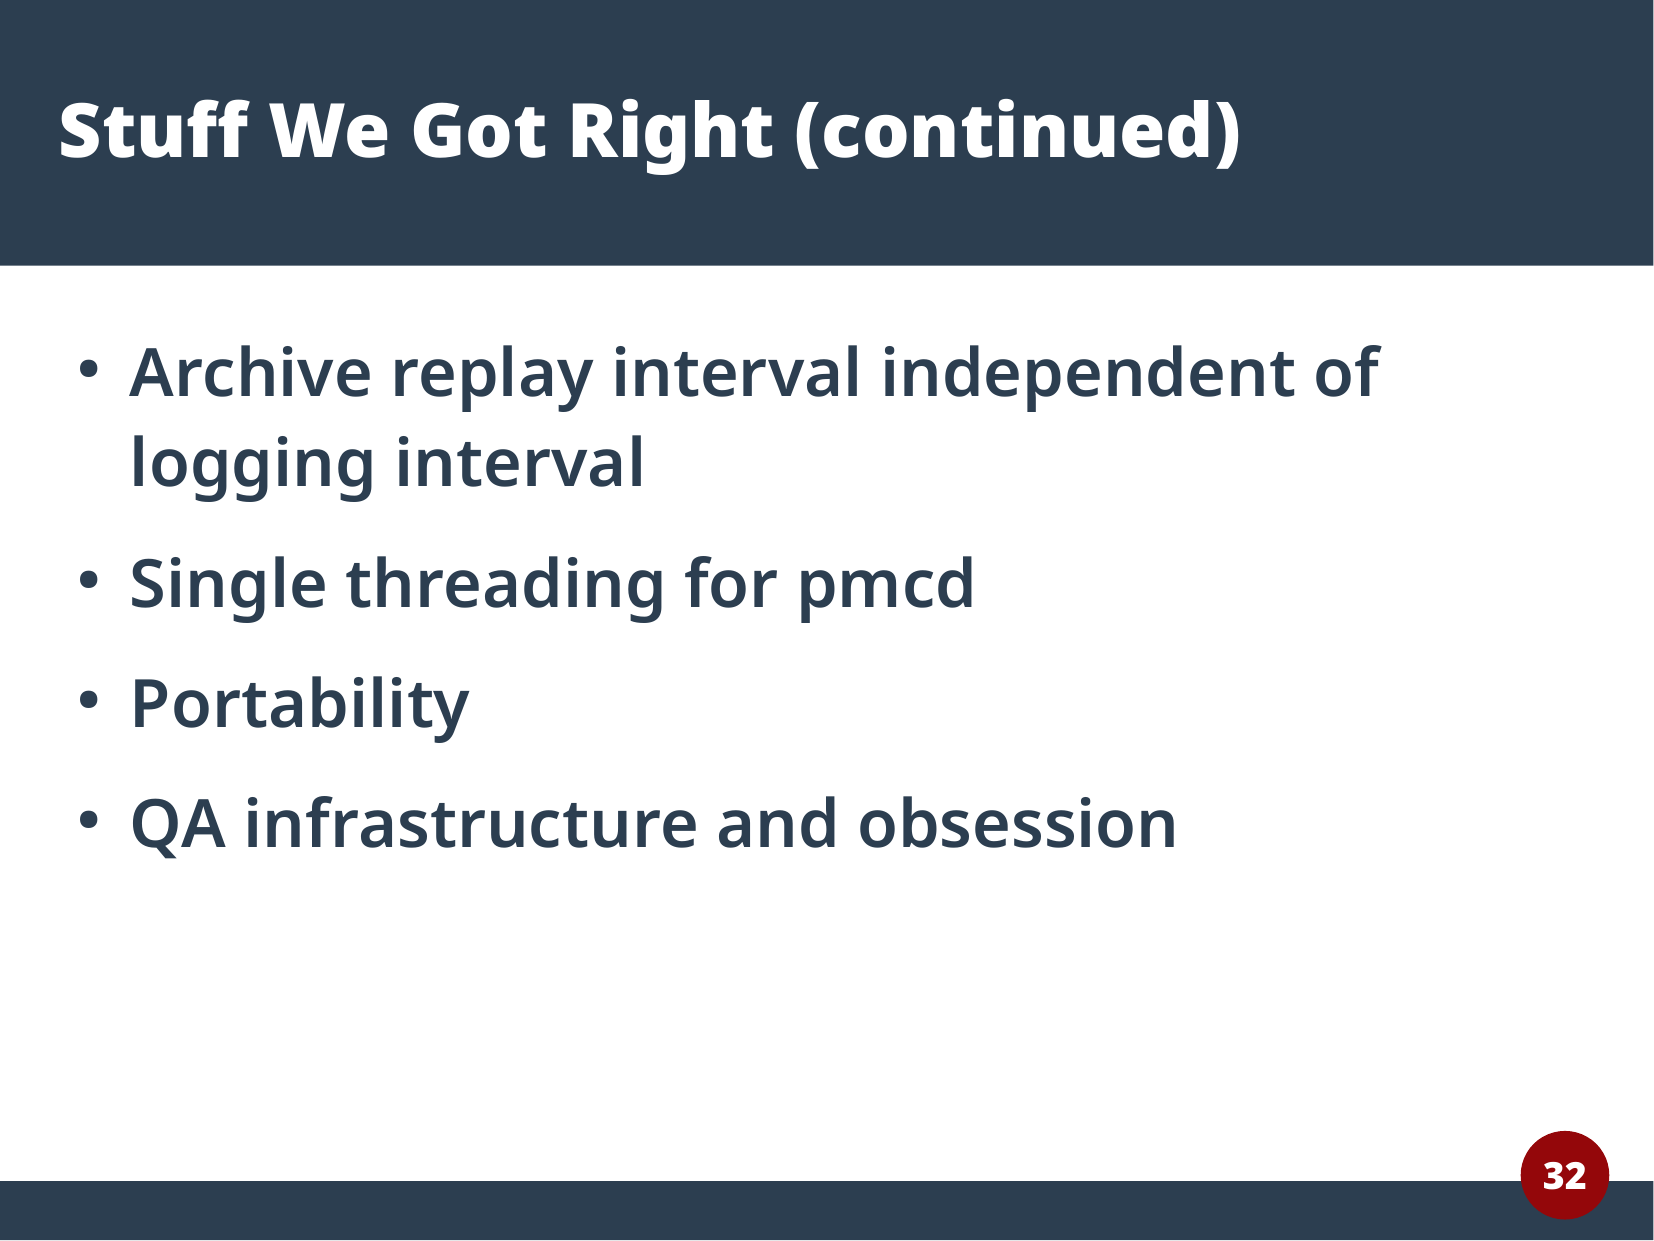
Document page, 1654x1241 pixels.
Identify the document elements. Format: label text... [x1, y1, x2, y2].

title Stuff We Got Right (continued) [59, 49, 1595, 207]
list Archive replay interval independent of logging interval Single threading for pmcd Portability QA infrastructure and obsession [59, 324, 1595, 1152]
